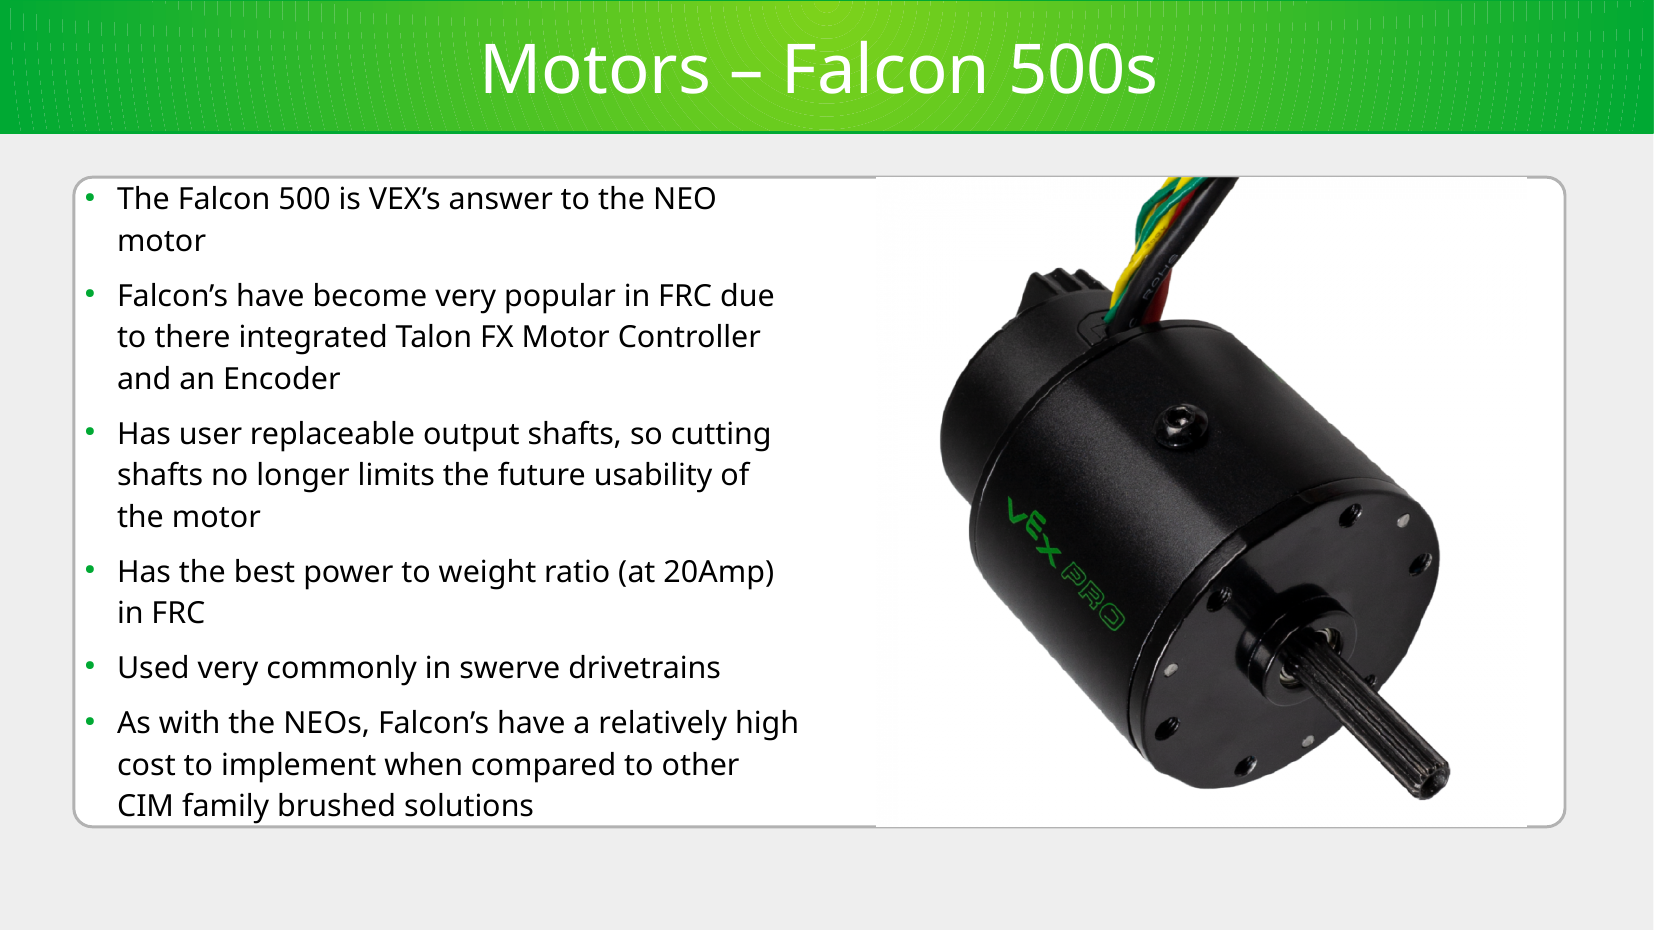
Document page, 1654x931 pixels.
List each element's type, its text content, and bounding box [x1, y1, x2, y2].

title Motors – Falcon 500s [73, 14, 1565, 119]
picture [876, 177, 1527, 827]
list The Falcon 500 is VEX’s answer to the NEO motor Falcon’s have become very popular in FRC due to there integrated Talon FX Motor Controller and an Encoder Has user replaceable output shafts, so cutting shafts no longer limits the future usability of the motor Has the best power to weight ratio (at 20Amp) in FRC Used very commonly in swerve drivetrains As with the NEOs, Falcon’s have a relatively high cost to implement when compared to other CIM family brushed solutions [73, 177, 802, 827]
